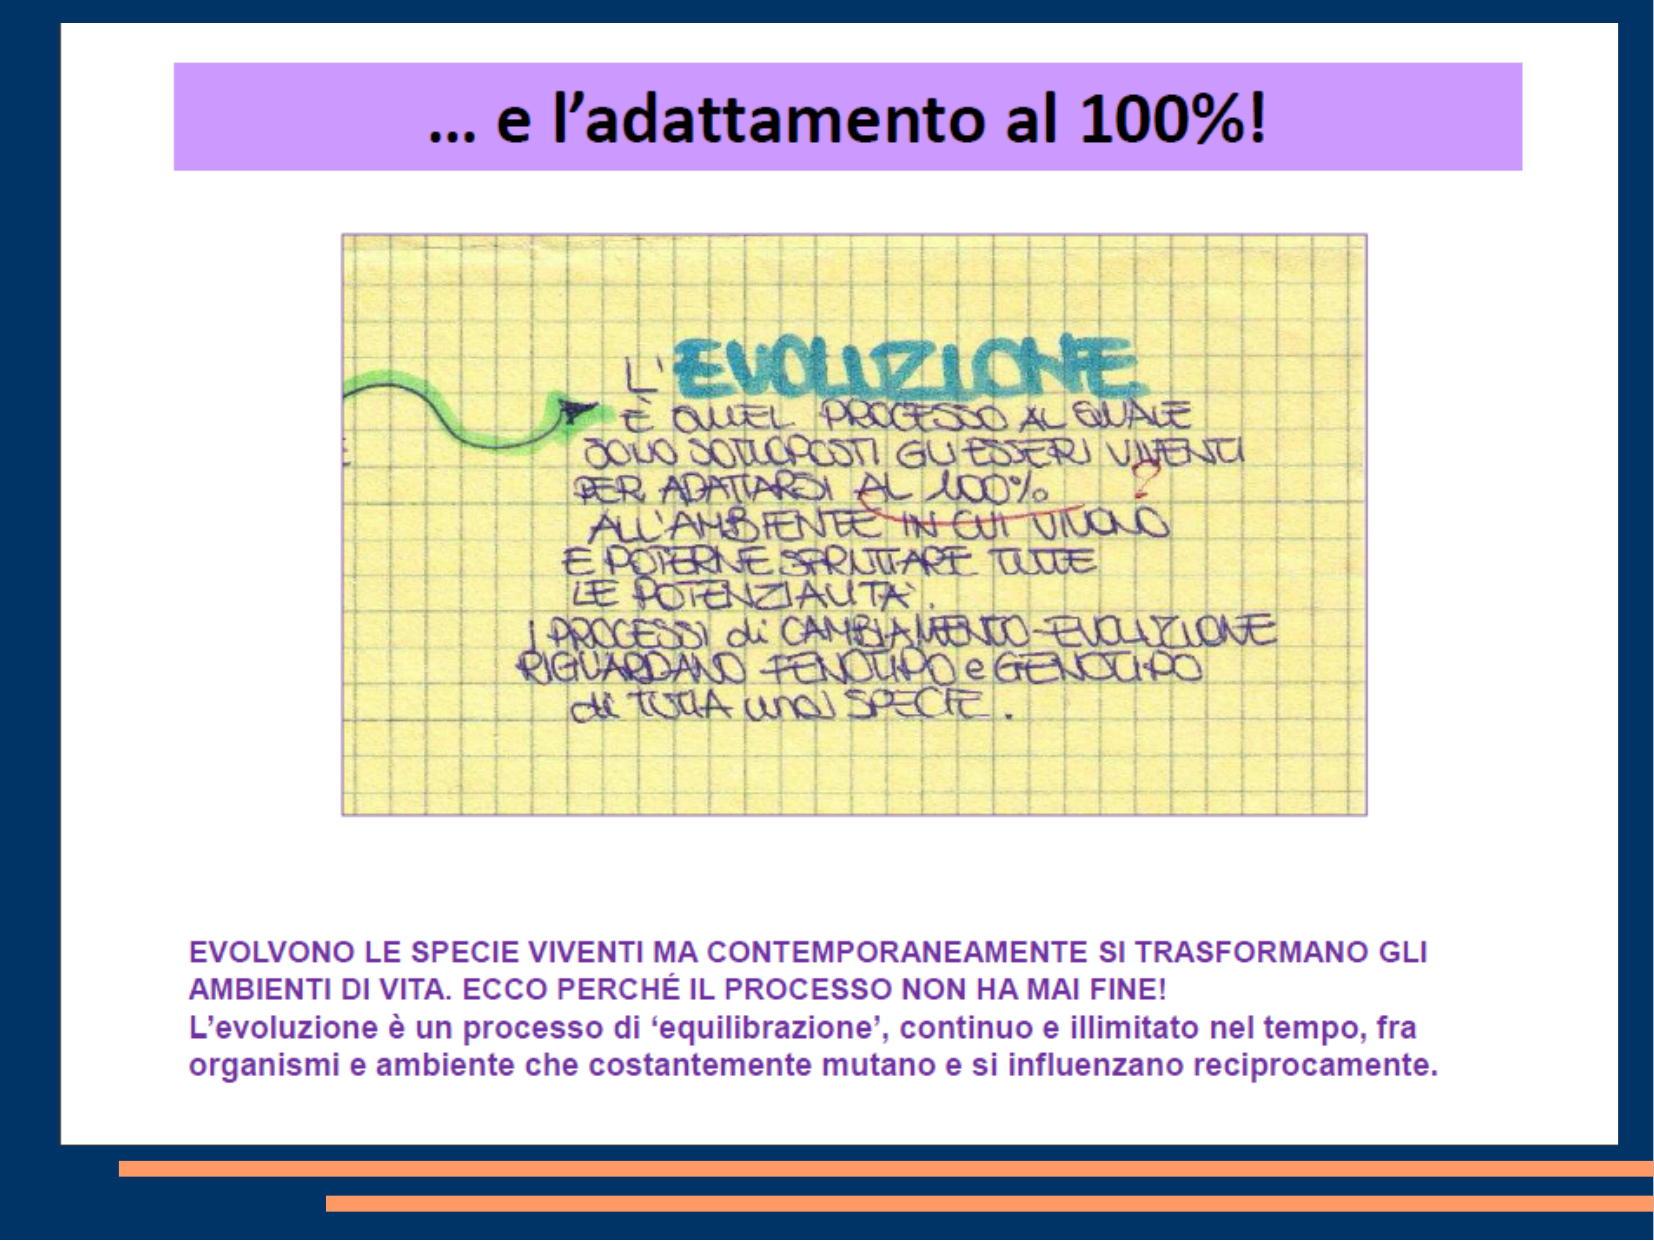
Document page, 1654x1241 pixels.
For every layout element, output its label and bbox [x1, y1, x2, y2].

picture [59, 23, 1619, 1146]
